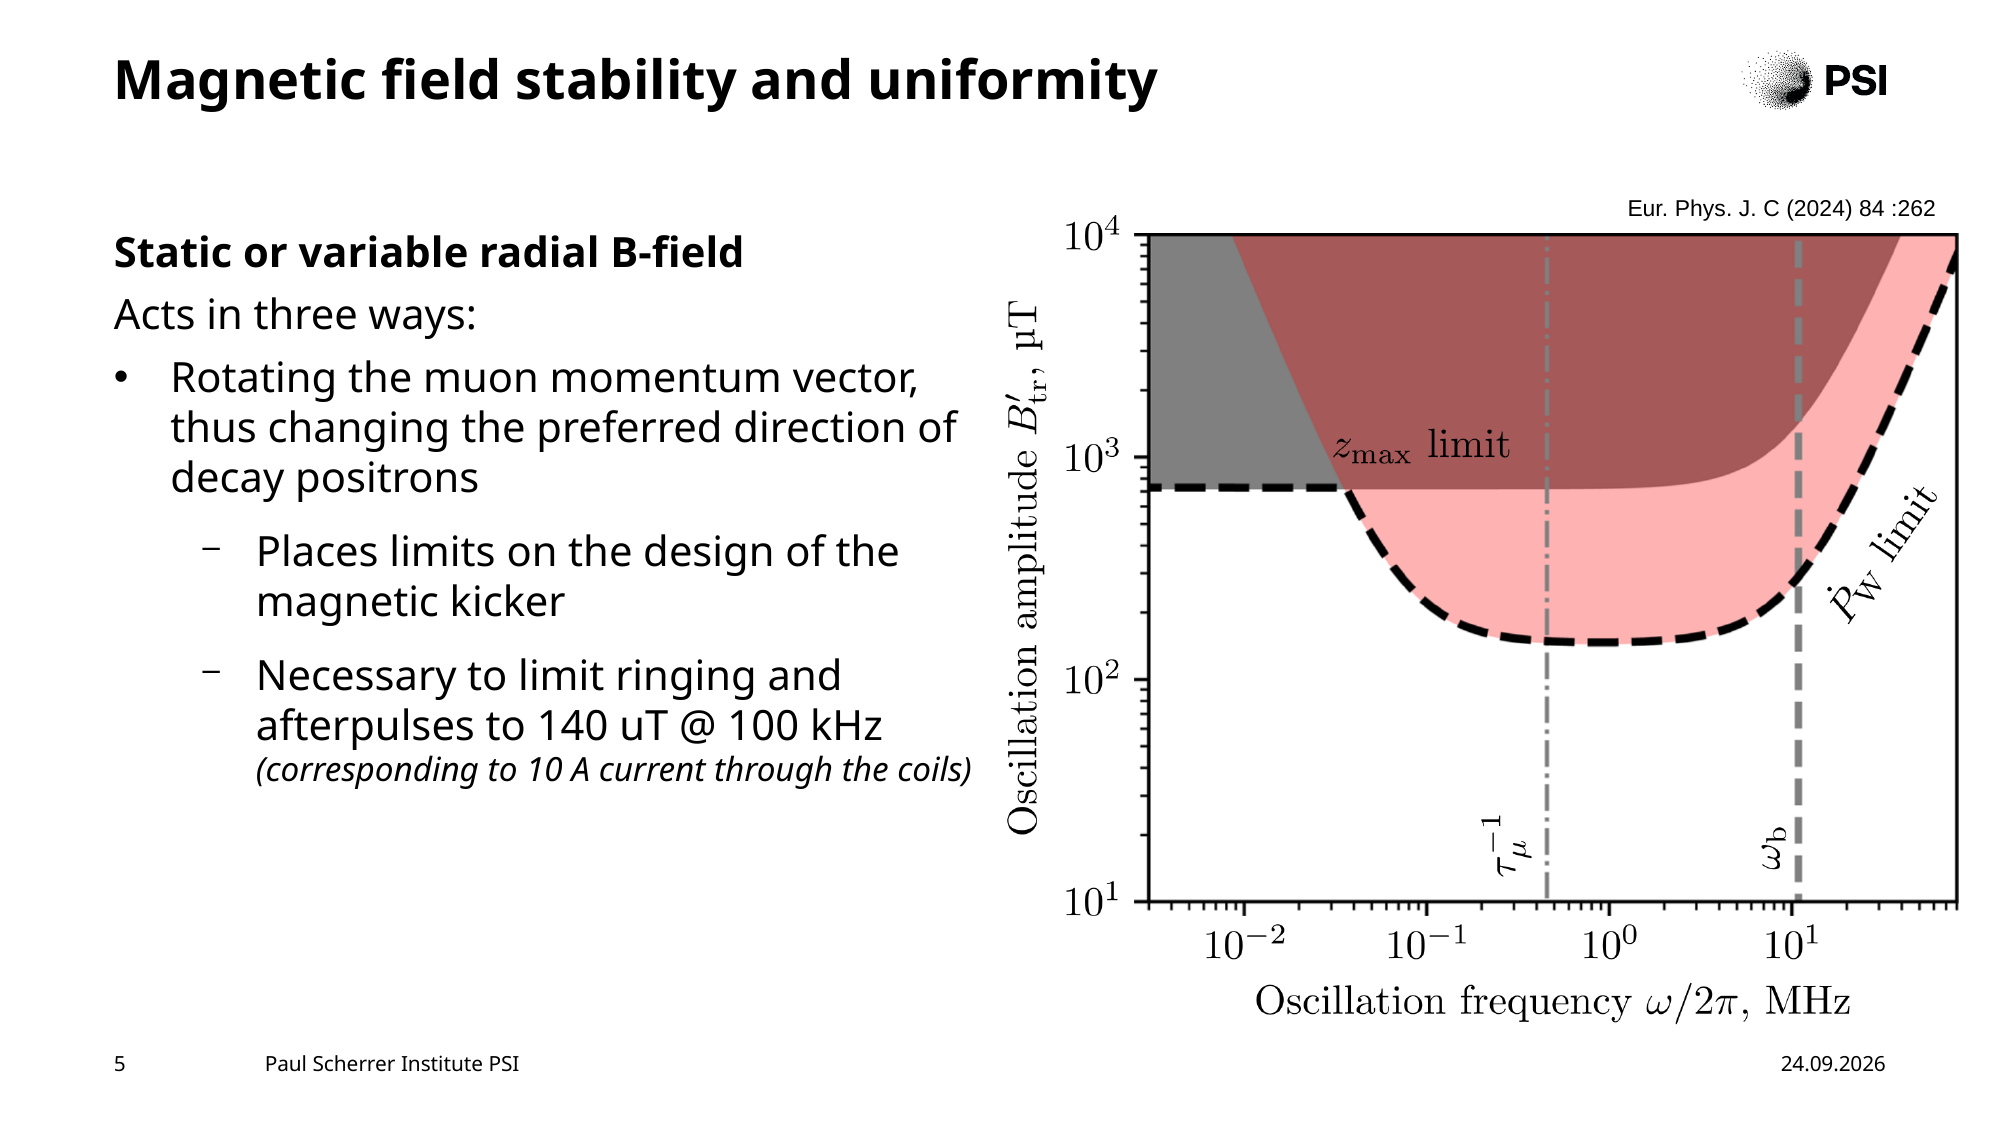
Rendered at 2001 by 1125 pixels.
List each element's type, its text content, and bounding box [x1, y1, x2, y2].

title Magnetic field stability and uniformity [114, 45, 1585, 179]
list Static or variable radial B-field Acts in three ways: Rotating the muon momentum vector, thus changing the preferred direction of decay positrons Places limits on the design of the magnetic kicker Necessary to limit ringing and afterpulses to 140 uT @ 100 kHz (corresponding to 10 A current through the coils) [114, 225, 972, 988]
text_box Eur. Phys. J. C (2024) 84 :262 [1612, 188, 1958, 230]
picture [972, 197, 1984, 1032]
